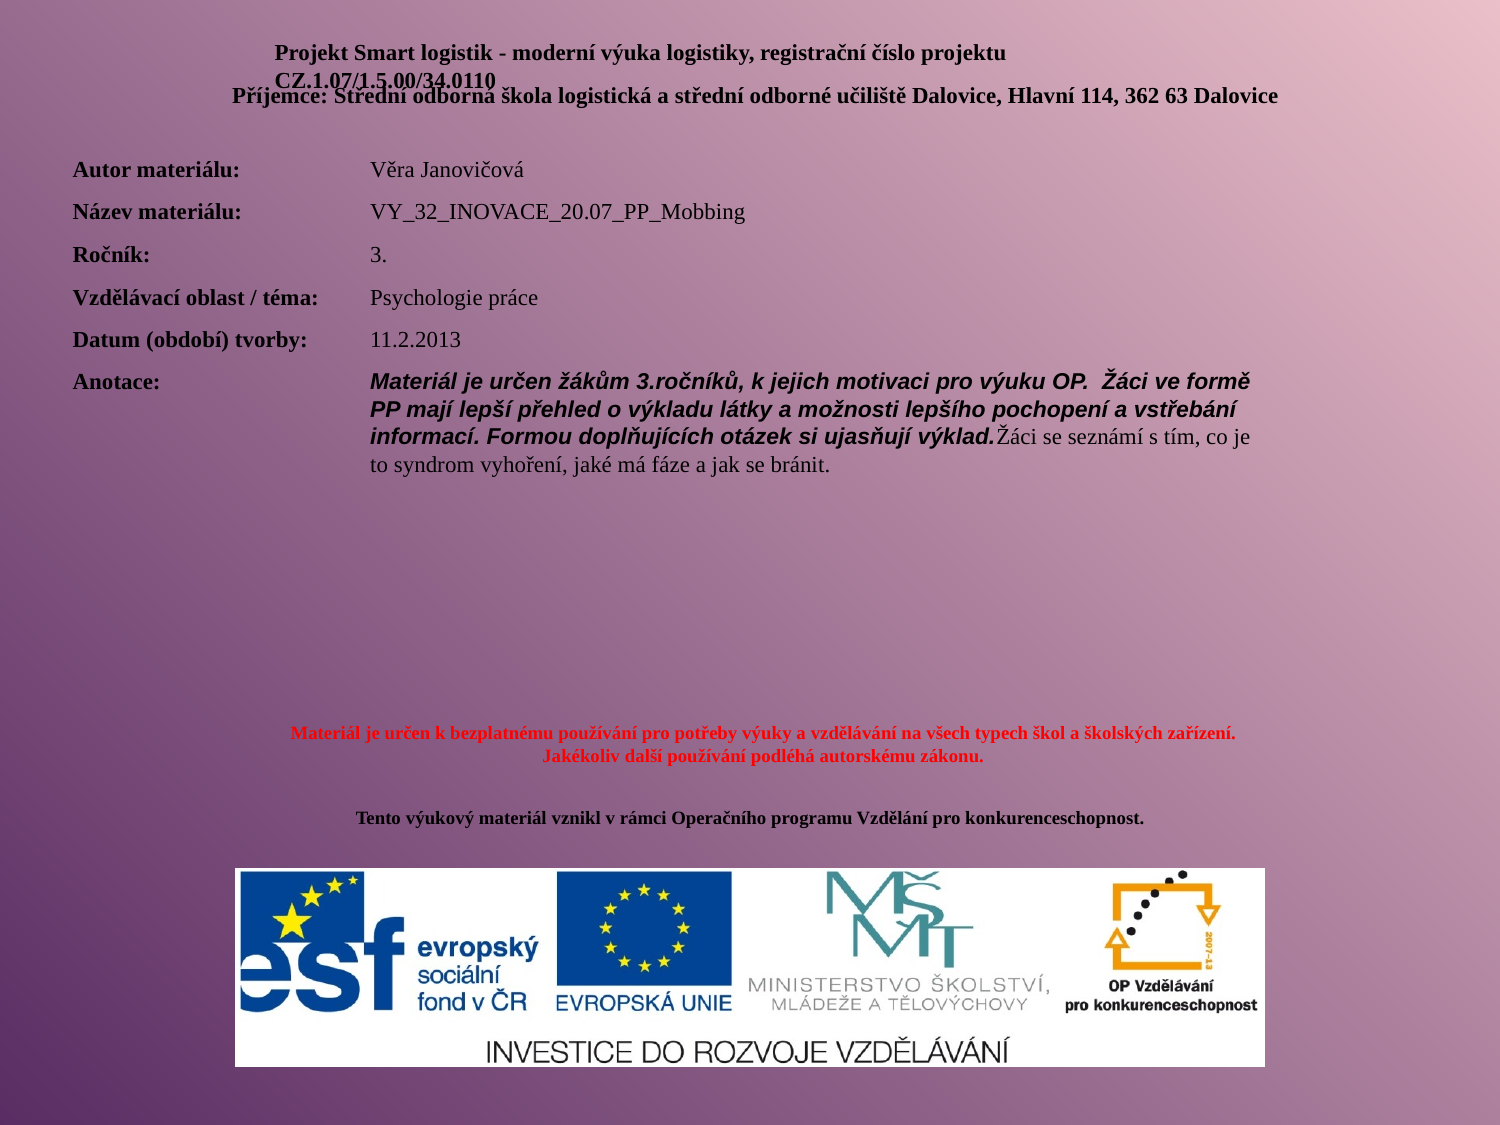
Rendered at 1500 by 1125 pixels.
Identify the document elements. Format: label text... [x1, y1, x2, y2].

text_box 11.2.2013 [356, 317, 492, 359]
text_box Tento výukový materiál vznikl v rámci Operačního programu Vzdělání pro konkurenceschopnost. [129, 798, 1371, 836]
text_box Anotace: [59, 360, 198, 402]
text_box Věra Janovičová [356, 147, 620, 189]
text_box Projekt Smart logistik - moderní výuka logistiky, registrační číslo projektu CZ.1.07/1.5.00/34.0110 [260, 31, 1240, 72]
text_box 3. [356, 233, 740, 274]
text_box Ročník: [59, 233, 166, 274]
text_box VY_32_INOVACE_20.07_PP_Mobbing [356, 190, 1314, 232]
text_box Datum (období) tvorby: [59, 317, 325, 359]
picture [235, 868, 1265, 1067]
text_box Psychologie práce [356, 275, 1324, 317]
text_box Autor materiálu: [59, 147, 356, 189]
text_box Materiál je určen k bezplatnému používání pro potřeby výuky a vzdělávání na všech typech škol a školských zařízení. Jakékoliv další používání podléhá autorskému zákonu. [0, 714, 1500, 774]
text_box Vzdělávací oblast / téma: [59, 275, 336, 317]
text_box Materiál je určen žákům 3.ročníků, k jejich motivaci pro výuku OP. Žáci ve formě PP mají lepší přehled o výkladu látky a možnosti lepšího pochopení a vstřebání informací. Formou doplňujících otázek si ujasňují výklad.Žáci se seznámí s tím, co je to syndrom vyhoření, jaké má fáze a jak se bránit. [356, 360, 1272, 482]
text_box Název materiálu: [59, 190, 341, 232]
text_box Příjemce: Střední odborná škola logistická a střední odborné učiliště Dalovice, Hlavní 114, 362 63 Dalovice [218, 73, 1299, 115]
